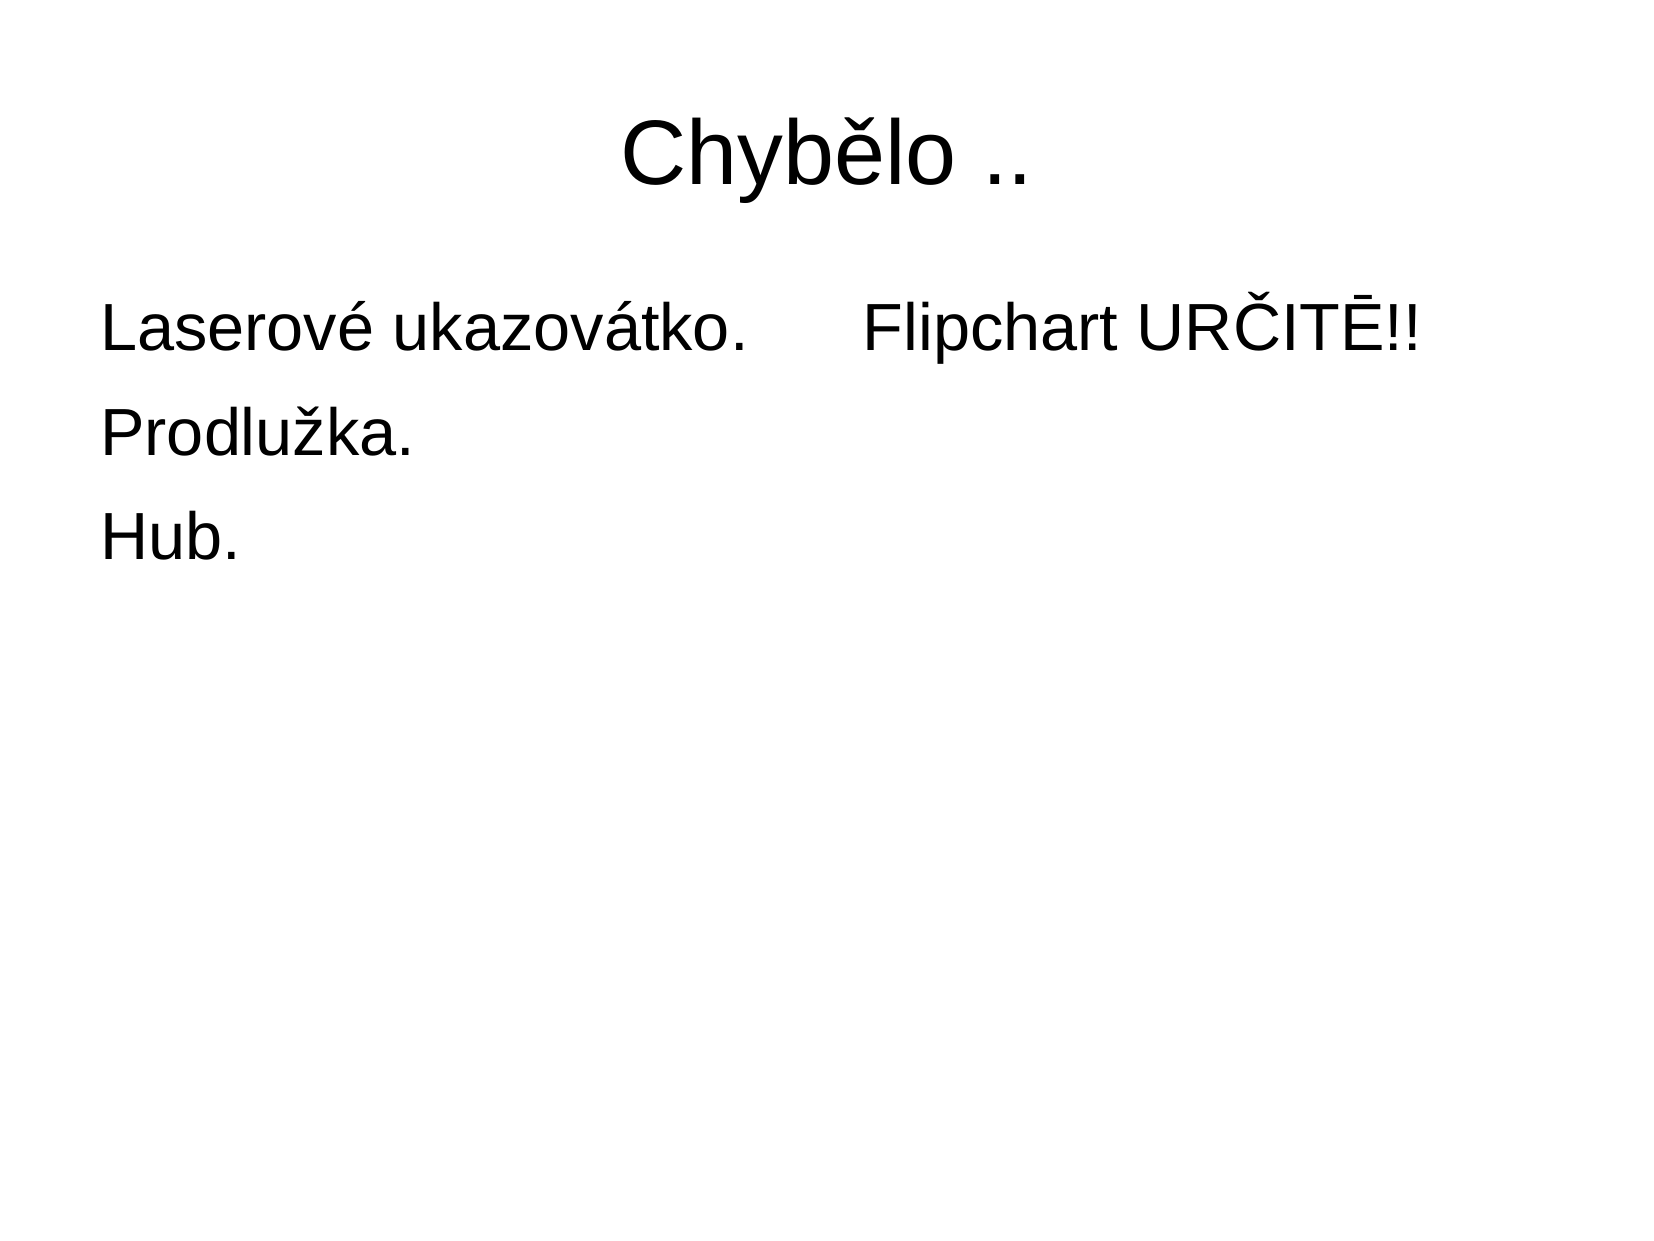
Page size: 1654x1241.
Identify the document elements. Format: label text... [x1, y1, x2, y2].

list Flipchart URČITĒ!! [845, 290, 1572, 1094]
title Chybělo .. [82, 49, 1571, 257]
list Laserové ukazovátko. Prodlužka. Hub. [82, 290, 809, 1109]
